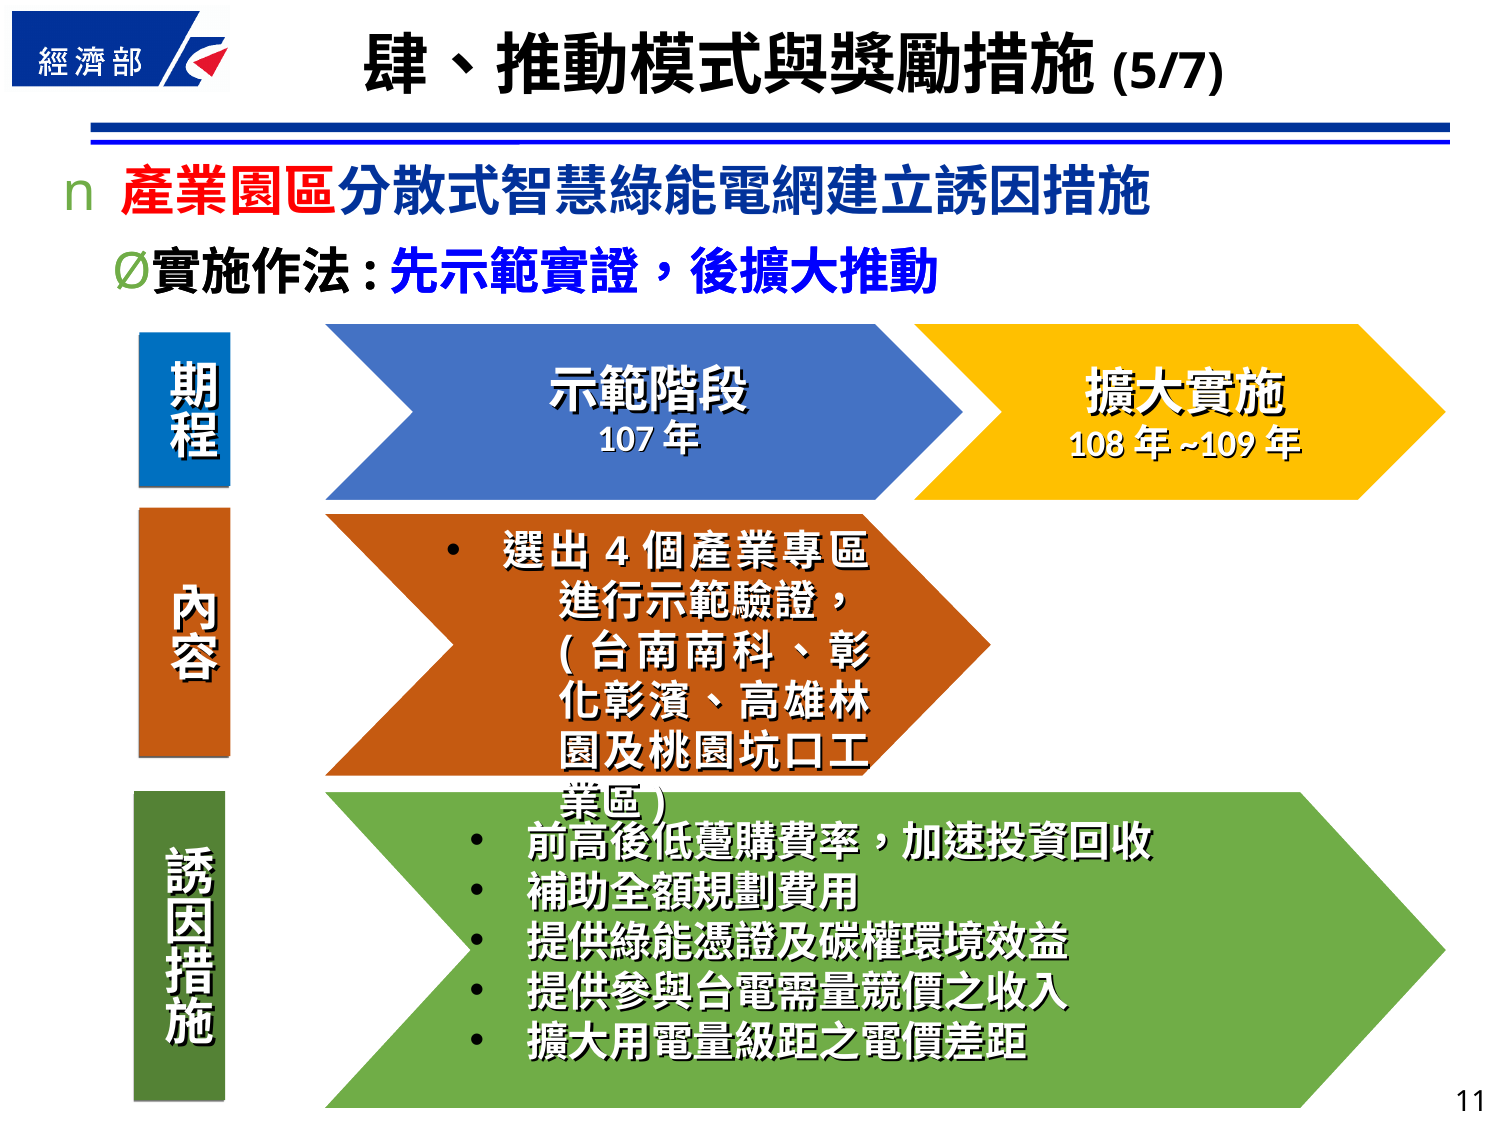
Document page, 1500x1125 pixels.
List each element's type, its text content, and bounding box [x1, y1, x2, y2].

text_box [322, 791, 1448, 1110]
text_box 前高後低躉購費率，加速投資回收 補助全額規劃費用 提供綠能憑證及碳權環境效益 提供參與台電需量競價之收入 擴大用電量級距之電價差距 [455, 807, 1352, 1072]
text_box [322, 324, 410, 500]
text_box 選出4個產業專區進行示範驗證，(台南南科、彰化彰濱、高雄林園及桃園坑口工業區) [431, 516, 885, 832]
text_box [1360, 414, 1447, 501]
text_box 肆、推動模式與獎勵措施(5/7) [183, 19, 1404, 116]
text_box 實施作法:先示範實證，後擴大推動 [97, 231, 1471, 326]
text_box [322, 512, 993, 777]
text_box 示範階段 107年 [322, 322, 965, 501]
text_box 期程 [139, 332, 231, 486]
text_box 內容 [139, 507, 231, 757]
text_box 產業園區分散式智慧綠能電網建立誘因措施 [47, 149, 1450, 409]
text_box 誘因措施 [134, 791, 226, 1101]
text_box 擴大實施 108年~109年 [911, 322, 1448, 501]
text_box [877, 323, 999, 501]
text_box [1360, 323, 1447, 410]
